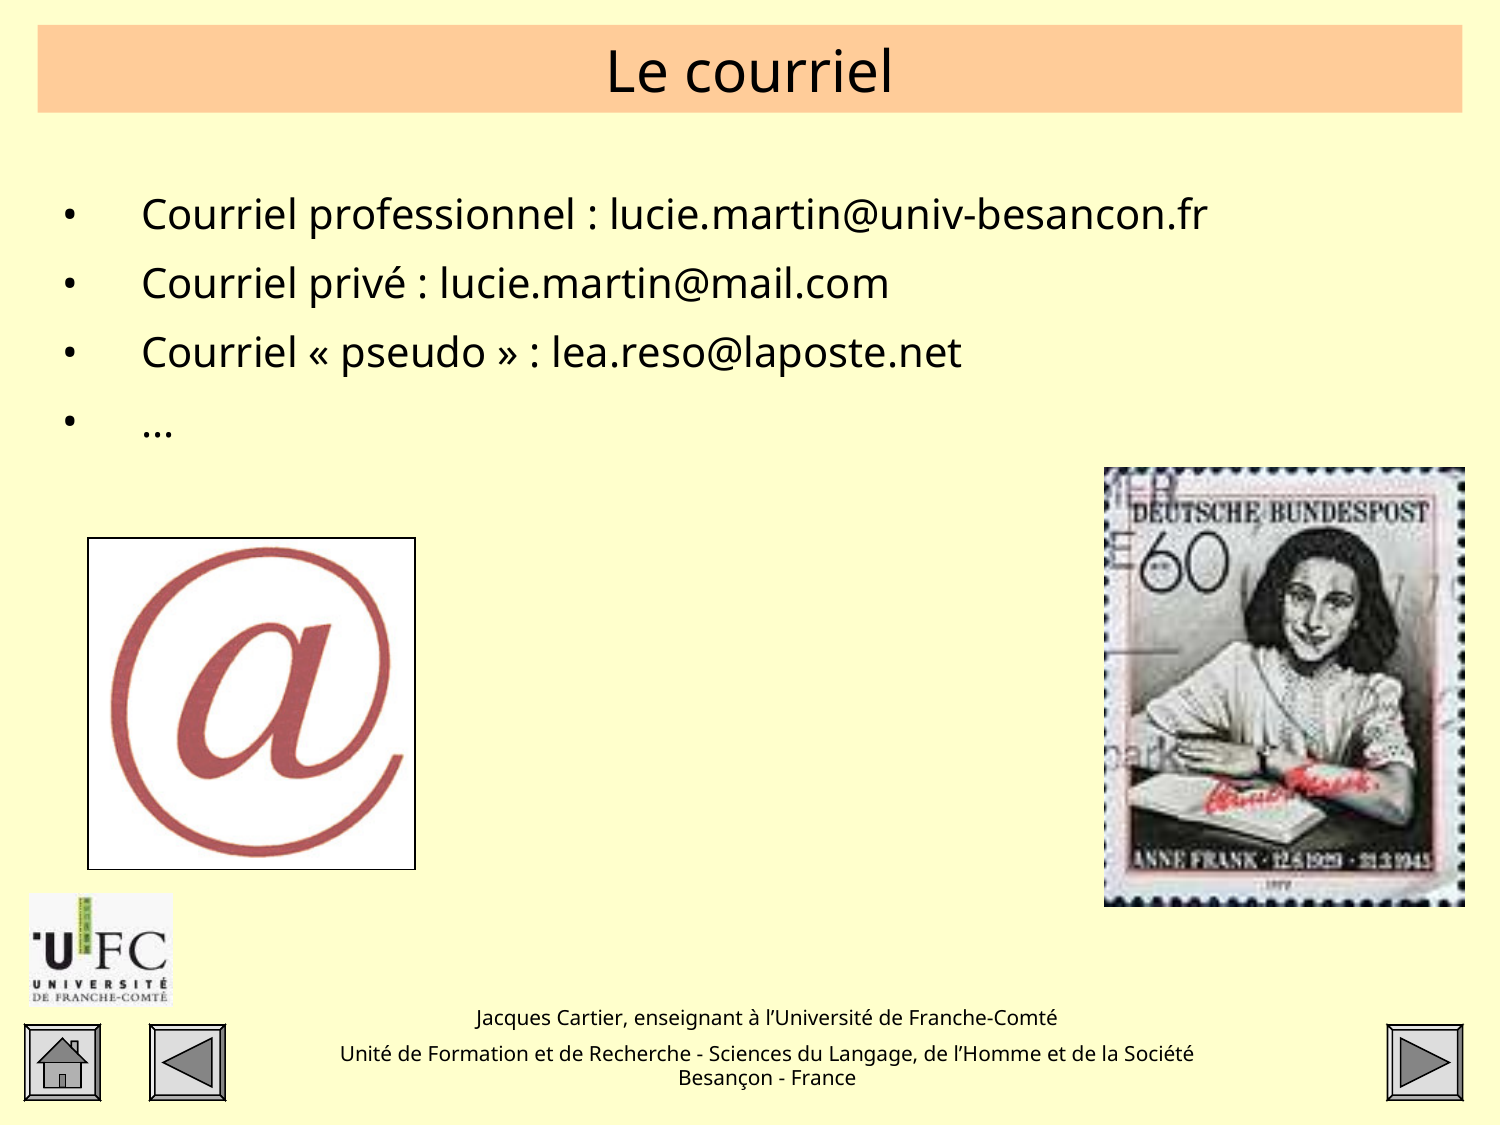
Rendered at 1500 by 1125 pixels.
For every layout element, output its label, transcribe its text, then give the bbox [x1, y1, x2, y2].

title Le courriel [37, 24, 1463, 113]
picture [88, 538, 415, 869]
picture [1104, 467, 1465, 907]
list Courriel professionnel : lucie.martin@univ-besancon.fr Courriel privé : lucie.martin@mail.com Courriel « pseudo » : lea.reso@laposte.net ... [62, 187, 1438, 975]
picture [29, 893, 173, 1007]
